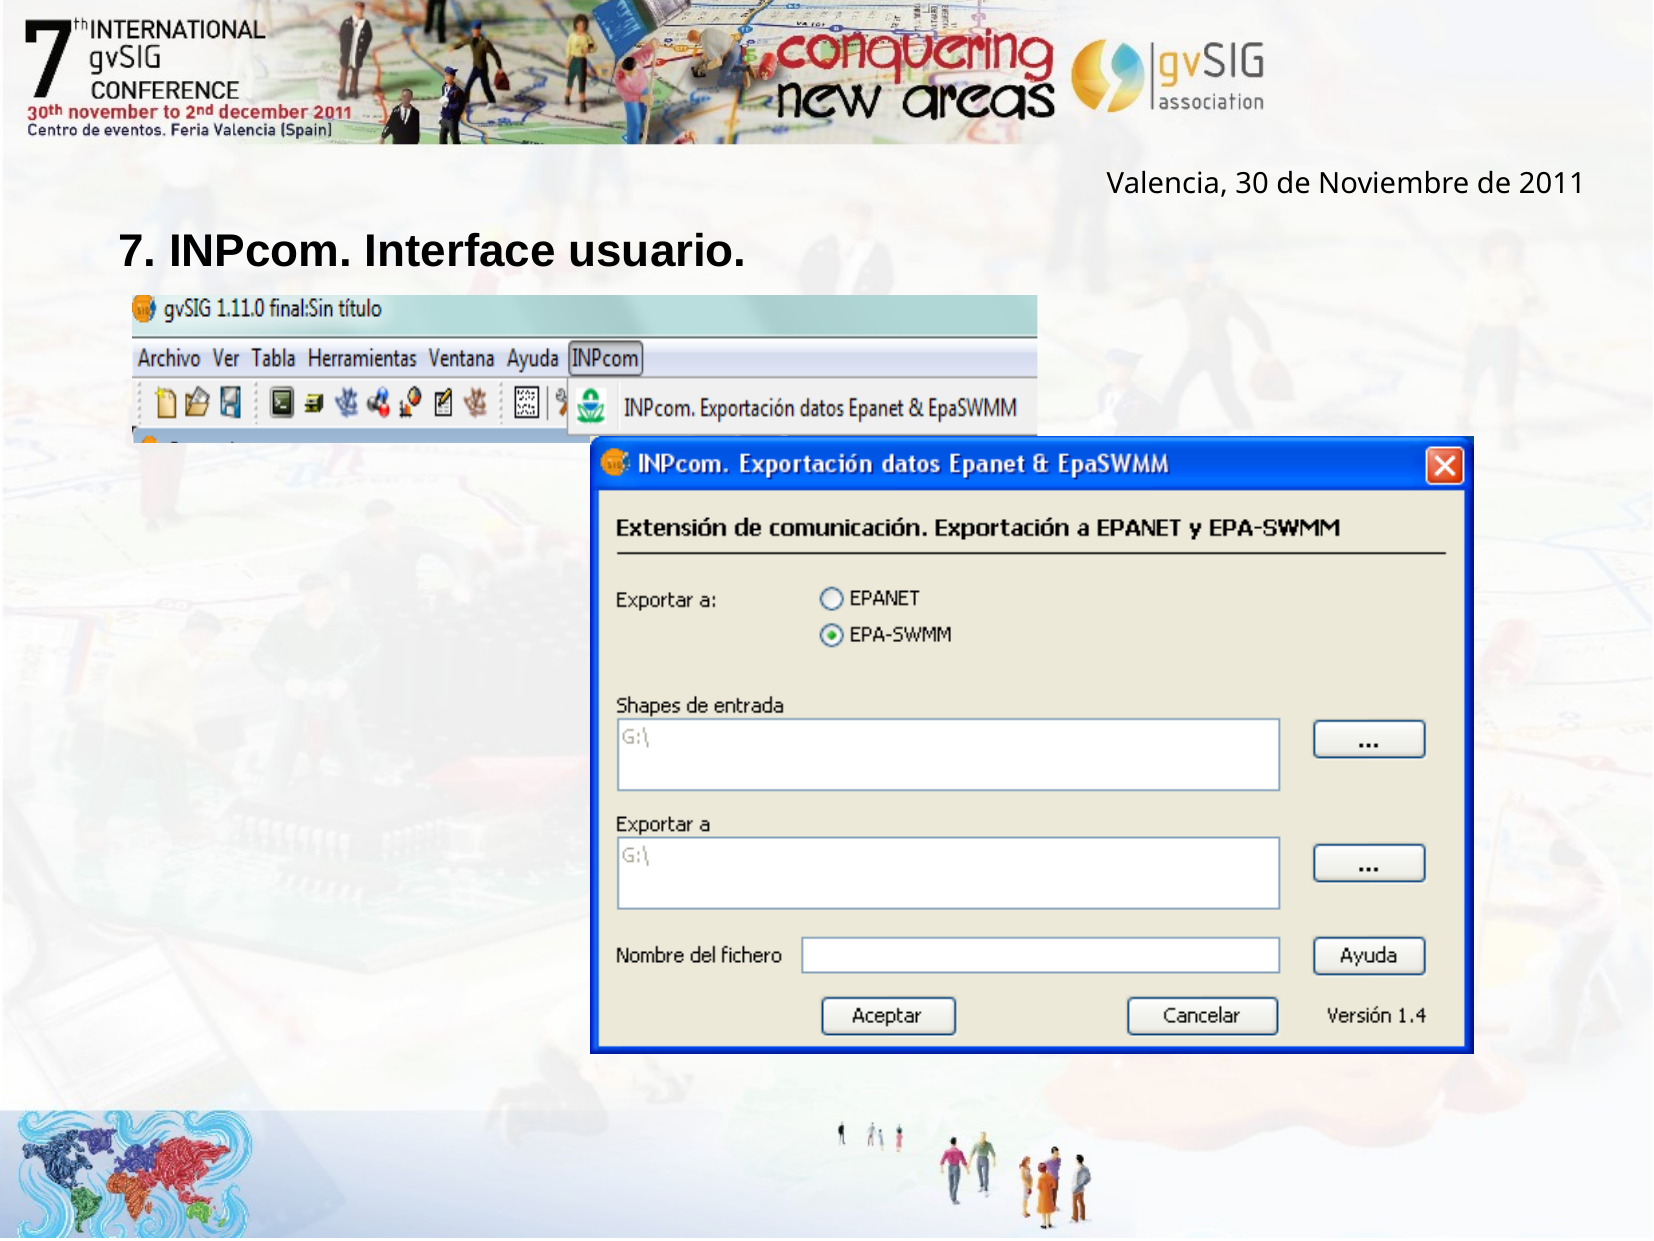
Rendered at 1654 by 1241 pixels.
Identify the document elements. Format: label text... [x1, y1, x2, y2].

title Valencia, 30 de Noviembre de 2011 [1051, 156, 1642, 207]
picture [0, 0, 1653, 1238]
text_box 7. INPcom. Interface usuario. [118, 224, 1093, 277]
